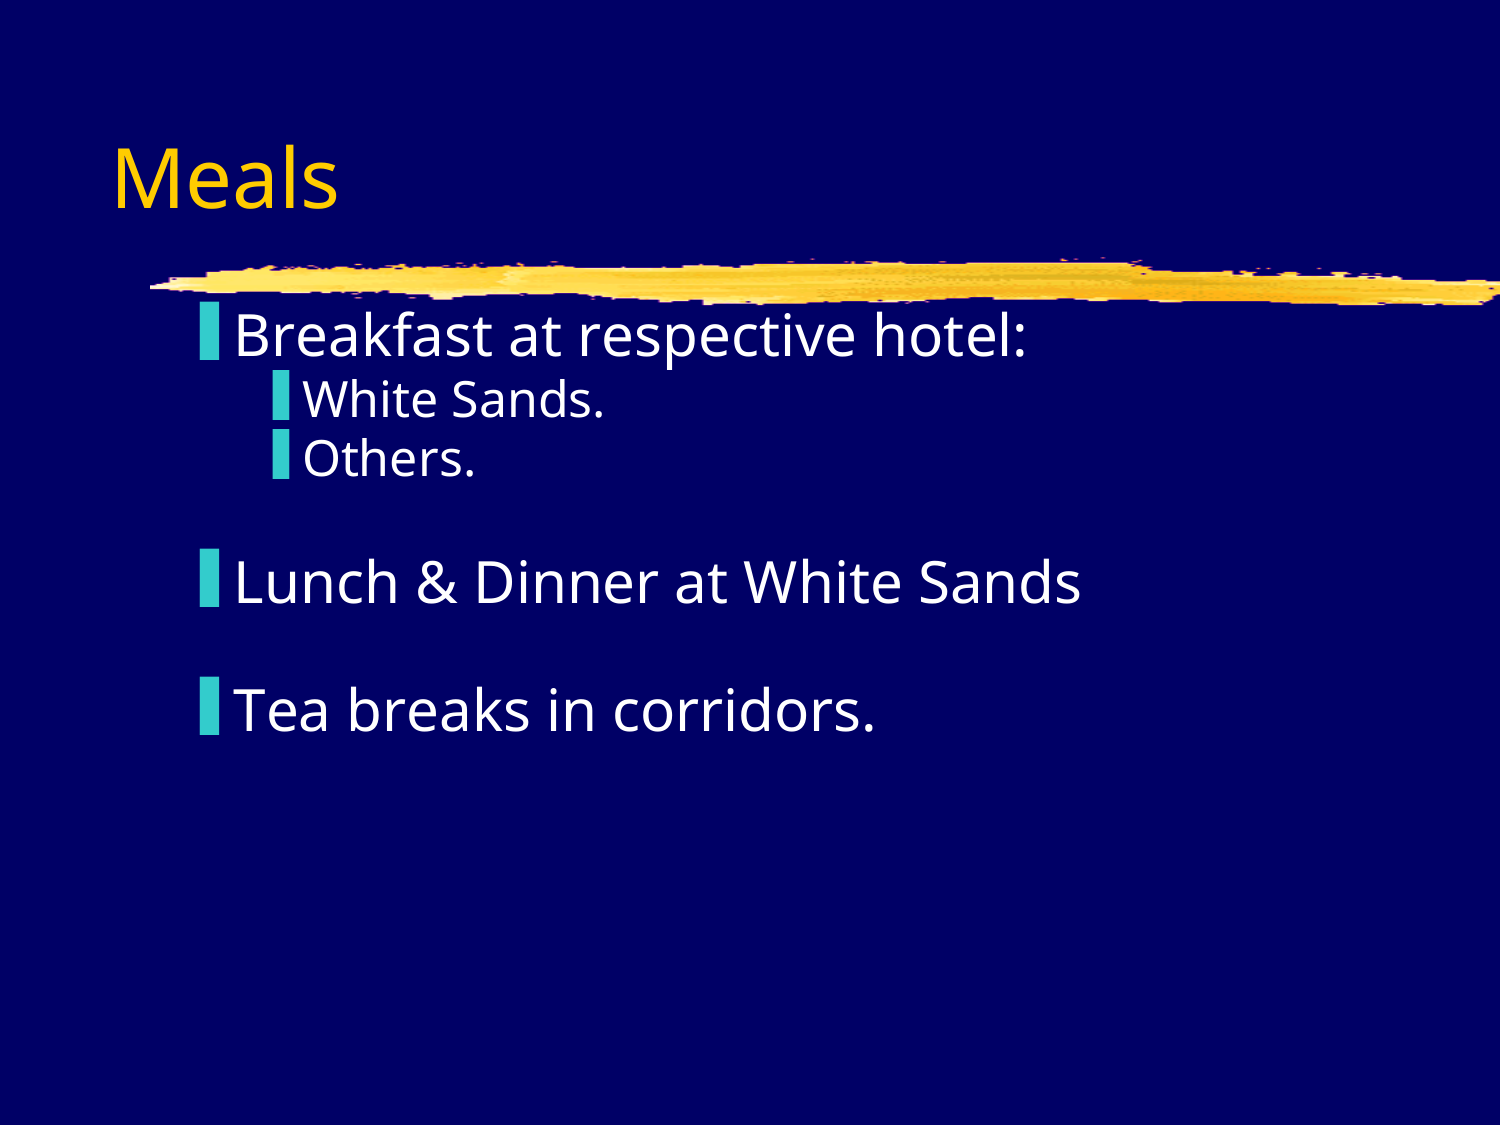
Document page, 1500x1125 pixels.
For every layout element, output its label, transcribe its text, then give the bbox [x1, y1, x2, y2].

title Meals [110, 78, 1391, 297]
picture [150, 252, 1500, 316]
list Breakfast at respective hotel: White Sands. Others. Lunch & Dinner at White Sands Tea breaks in corridors. [110, 312, 1391, 1118]
